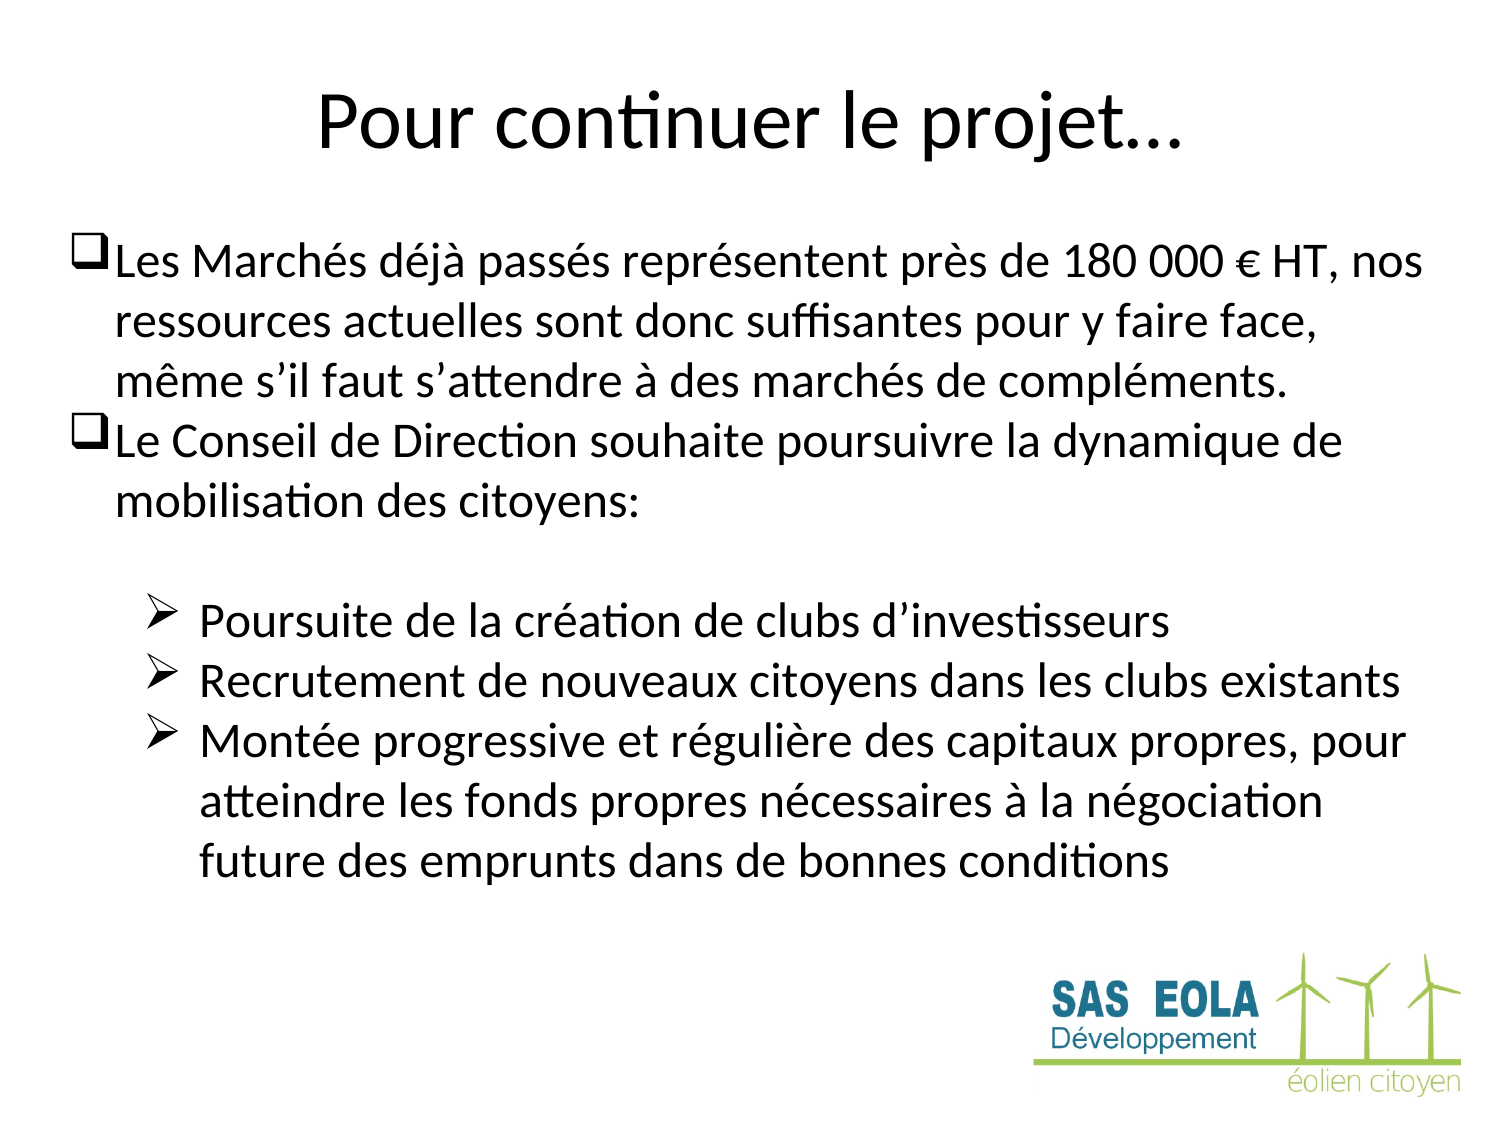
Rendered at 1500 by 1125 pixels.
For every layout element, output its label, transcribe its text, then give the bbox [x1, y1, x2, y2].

title Pour continuer le projet… [75, 45, 1426, 185]
picture [1033, 952, 1461, 1097]
text_box Les Marchés déjà passés représentent près de 180 000 € HT, nos ressources actuelles sont donc suffisantes pour y faire face, même s’il faut s’attendre à des marchés de compléments. Le Conseil de Direction souhaite poursuivre la dynamique de mobilisation des citoyens: Poursuite de la création de clubs d’investisseurs Recrutement de nouveaux citoyens dans les clubs existants Montée progressive et régulière des capitaux propres, pour atteindre les fonds propres nécessaires à la négociation future des emprunts dans de bonnes conditions [53, 219, 1459, 956]
